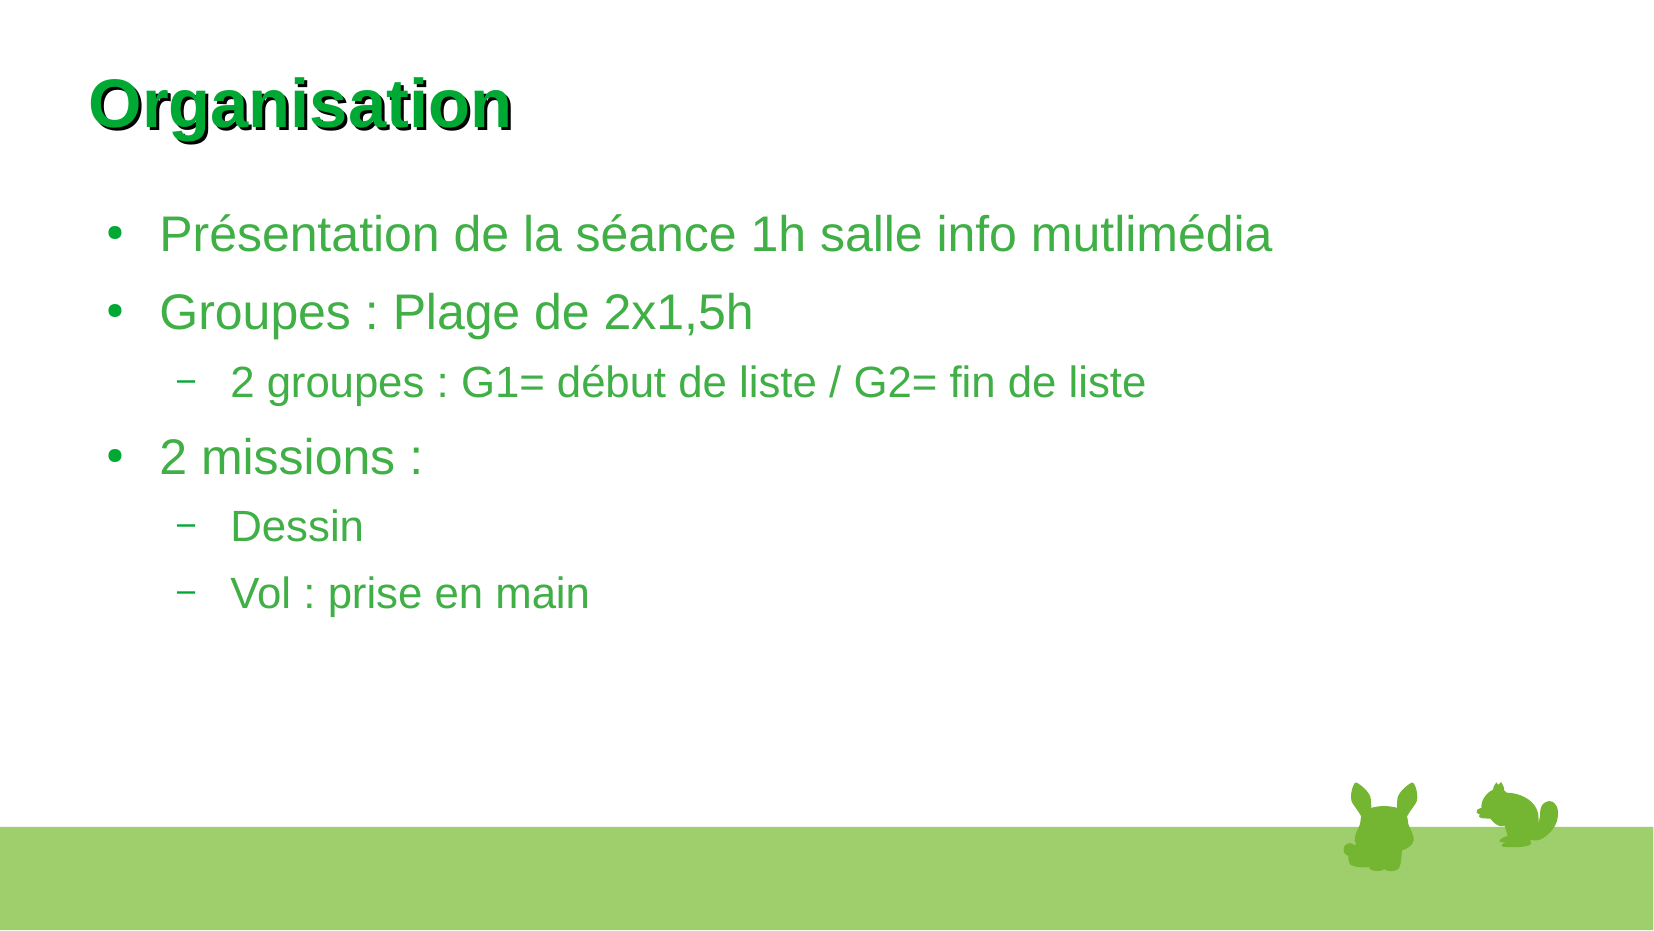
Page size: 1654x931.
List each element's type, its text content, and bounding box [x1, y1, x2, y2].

title Organisation [88, 29, 1565, 178]
list Présentation de la séance 1h salle info mutlimédia Groupes : Plage de 2x1,5h 2 groupes : G1= début de liste / G2= fin de liste 2 missions : Dessin Vol : prise en main [88, 206, 1565, 768]
